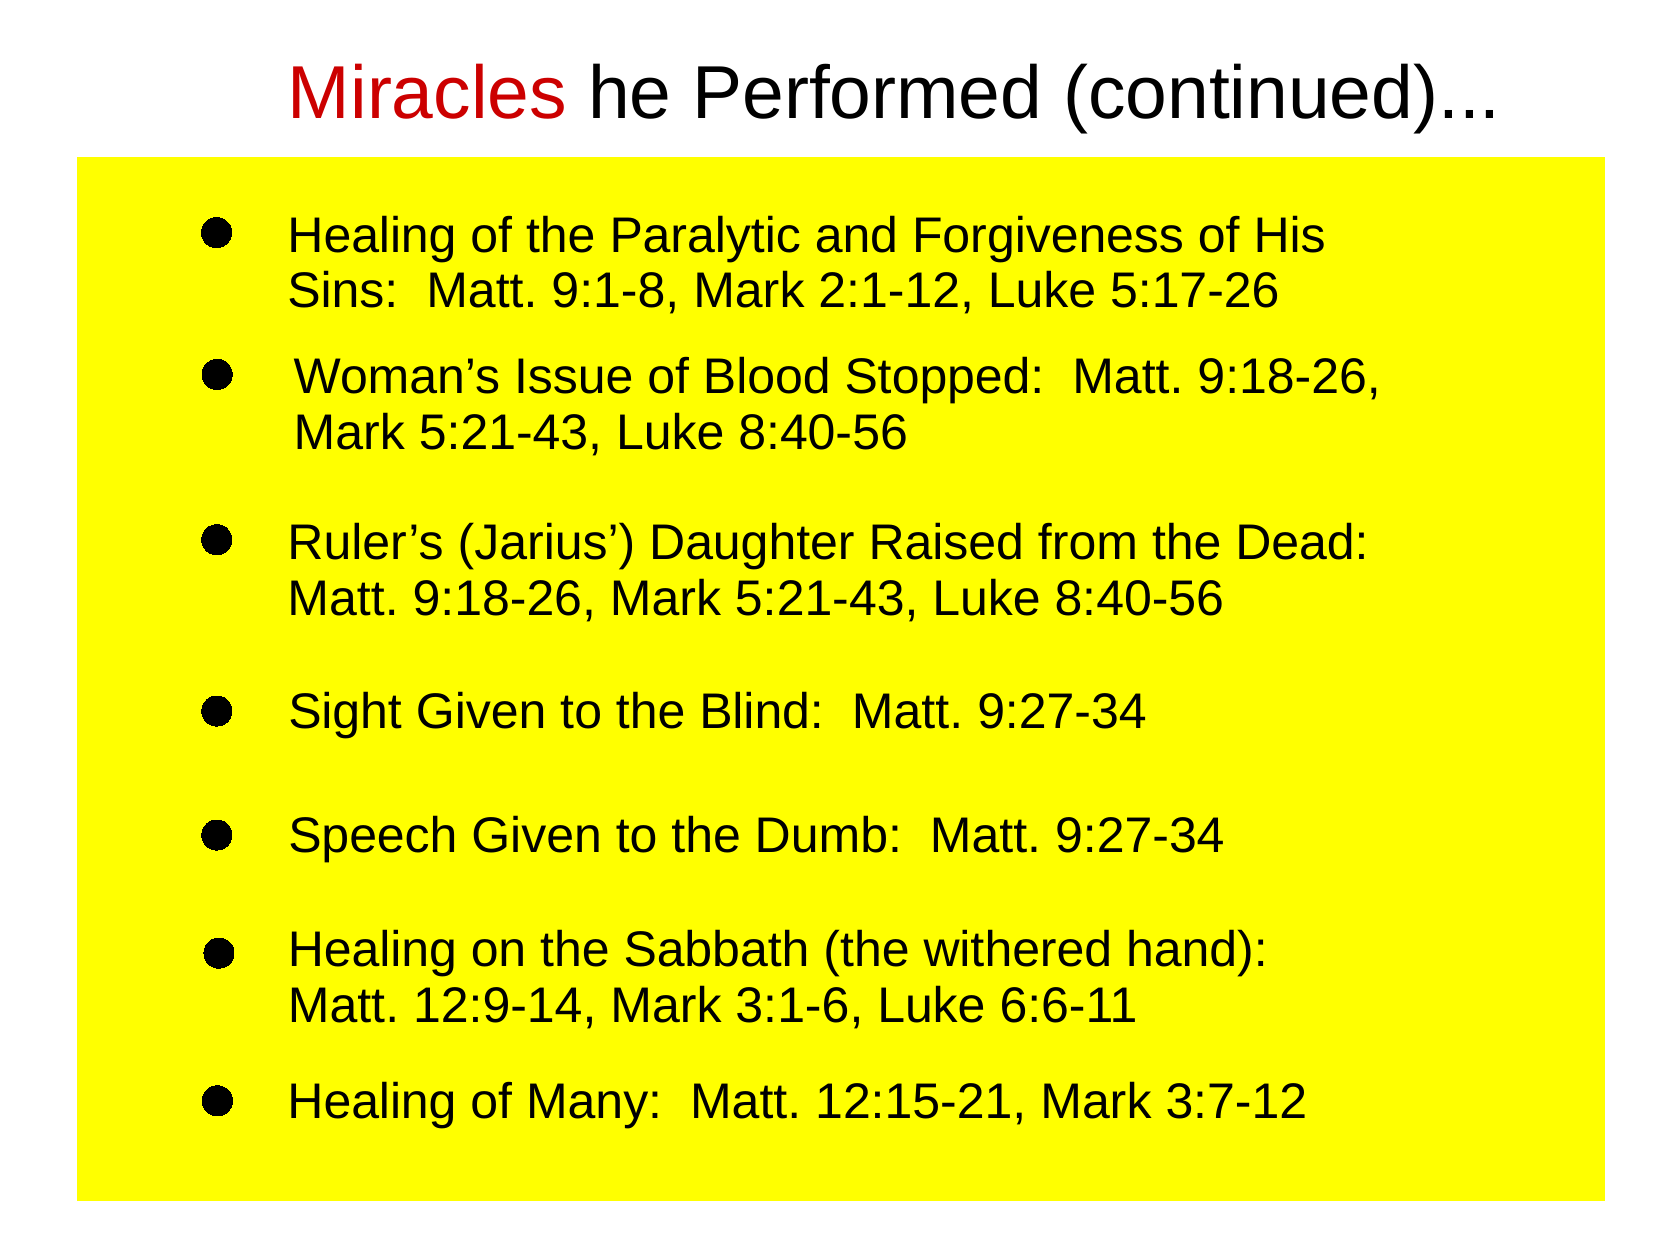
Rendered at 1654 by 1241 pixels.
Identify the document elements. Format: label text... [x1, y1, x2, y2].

text_box Miracles he Performed (continued)... [273, 42, 1619, 154]
text_box Sight Given to the Blind: Matt. 9:27-34 [273, 643, 1283, 767]
text_box Healing on the Sabbath (the withered hand): Matt. 12:9-14, Mark 3:1-6, Luke 6:6-11 [273, 909, 1409, 1045]
text_box Healing of the Paralytic and Forgiveness of His Sins: Matt. 9:1-8, Mark 2:1-12, Luke 5:17-26 [272, 195, 1213, 331]
text_box Woman’s Issue of Blood Stopped: Matt. 9:18-26, Mark 5:21-43, Luke 8:40-56 [278, 336, 1337, 472]
text_box [77, 157, 1605, 1201]
text_box Ruler’s (Jarius’) Daughter Raised from the Dead: Matt. 9:18-26, Mark 5:21-43, Luke 8:40-56 [272, 502, 1331, 638]
text_box Speech Given to the Dumb: Matt. 9:27-34 [273, 767, 1283, 904]
text_box Healing of Many: Matt. 12:15-21, Mark 3:7-12 [272, 1033, 1302, 1169]
